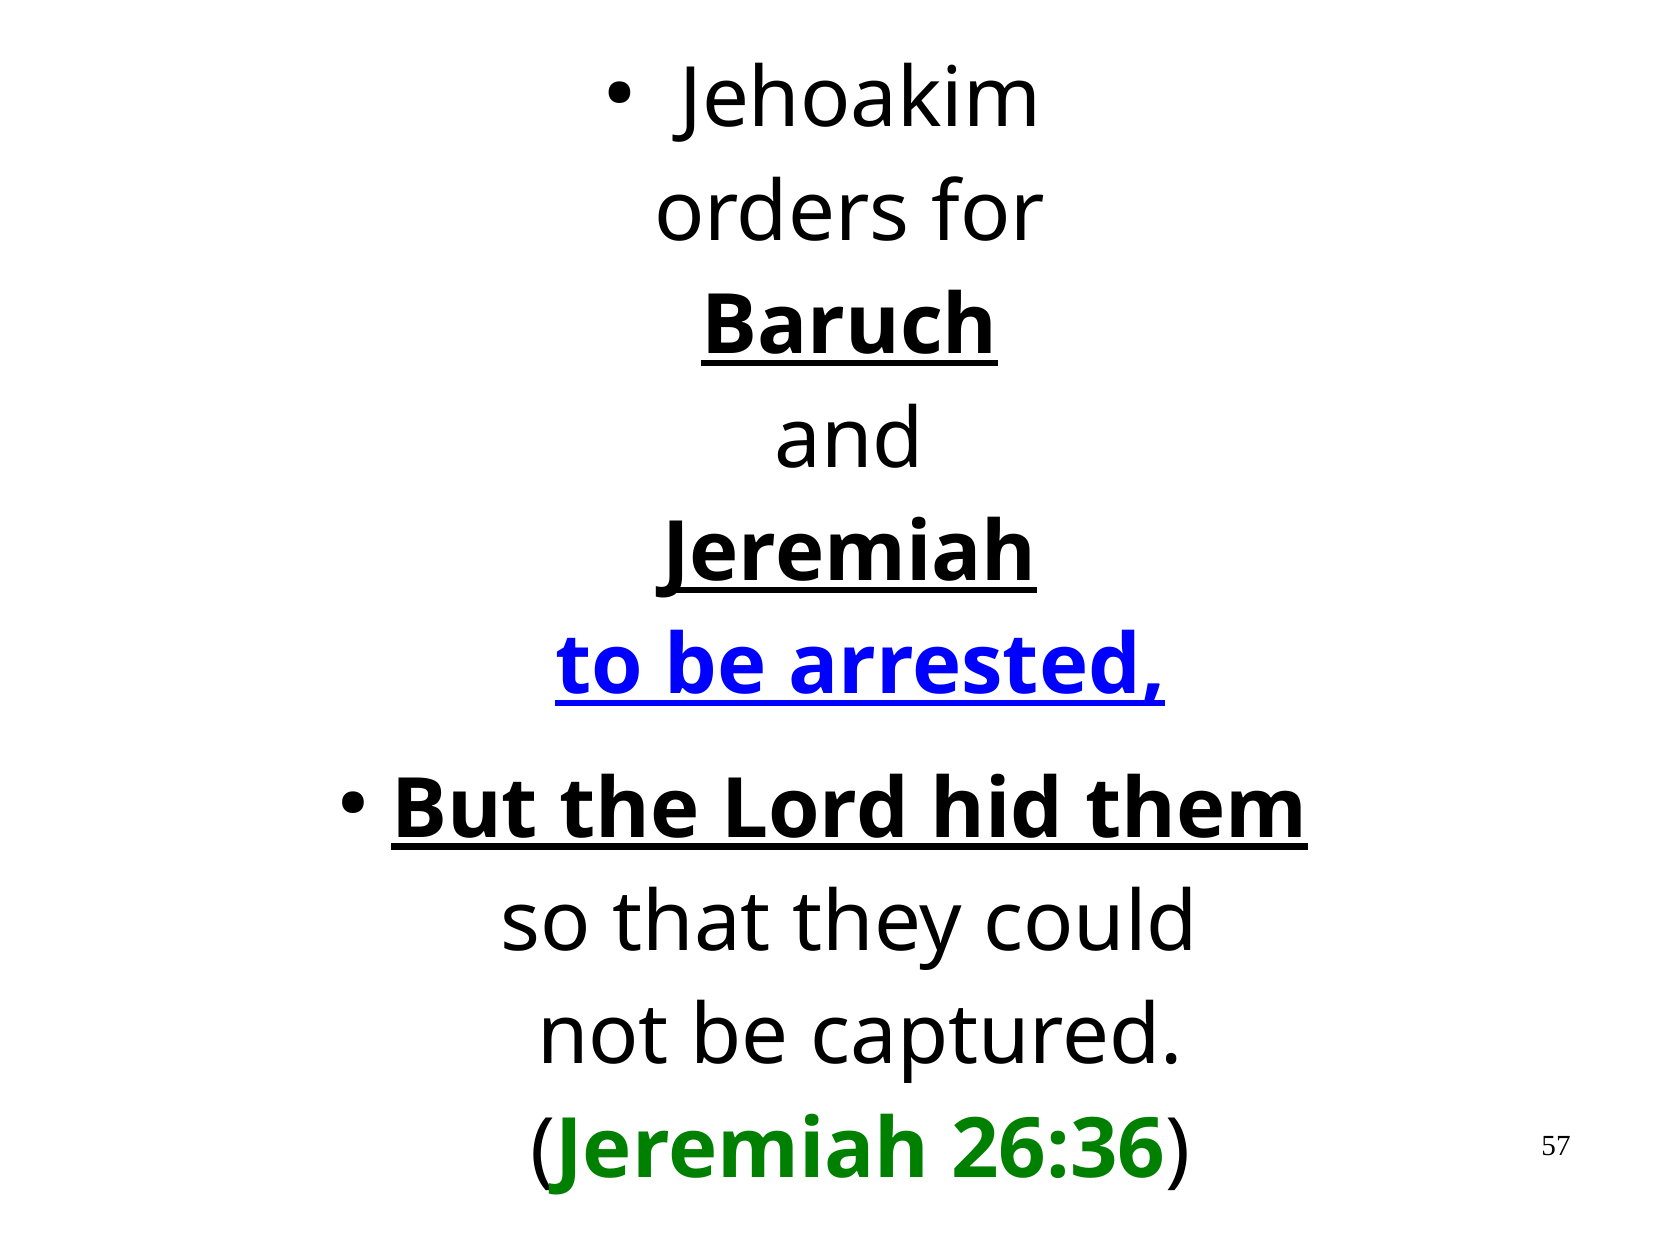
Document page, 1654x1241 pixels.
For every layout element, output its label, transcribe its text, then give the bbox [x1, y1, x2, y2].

list Jehoakim orders for Baruch and Jeremiah to be arrested, But the Lord hid them so that they could not be captured. (Jeremiah 26:36) [37, 37, 1613, 1238]
